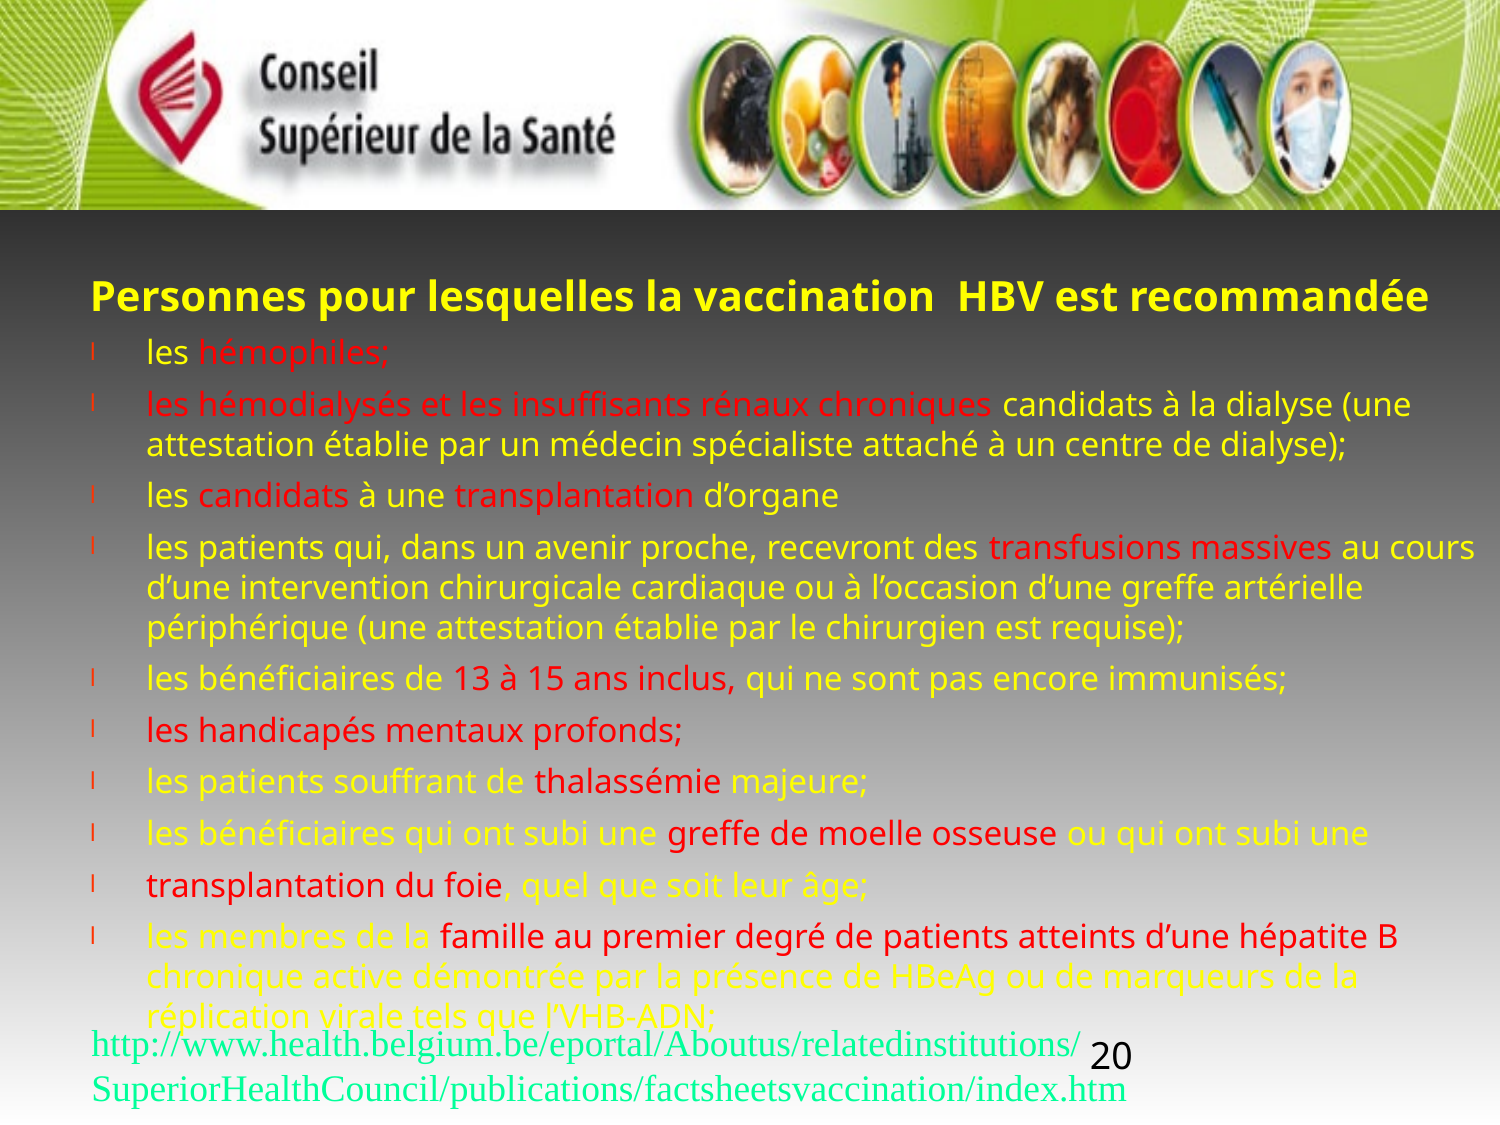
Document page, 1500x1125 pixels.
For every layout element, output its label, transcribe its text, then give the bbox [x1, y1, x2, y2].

picture [0, 0, 1500, 210]
list Personnes pour lesquelles la vaccination HBV est recommandée les hémophiles; les hémodialysés et les insuffisants rénaux chroniques candidats à la dialyse (une attestation établie par un médecin spécialiste attaché à un centre de dialyse); les candidats à une transplantation d’organe les patients qui, dans un avenir proche, recevront des transfusions massives au cours d’une intervention chirurgicale cardiaque ou à l’occasion d’une greffe artérielle périphérique (une attestation établie par le chirurgien est requise); les bénéficiaires de 13 à 15 ans inclus, qui ne sont pas encore immunisés; les handicapés mentaux profonds; les patients souffrant de thalassémie majeure; les bénéficiaires qui ont subi une greffe de moelle osseuse ou qui ont subi une transplantation du foie, quel que soit leur âge; les membres de la famille au premier degré de patients atteints d’une hépatite B chronique active démontrée par la présence de HBeAg ou de marqueurs de la réplication virale tels que l’VHB-ADN; [75, 262, 1500, 1088]
text_box http://www.health.belgium.be/eportal/Aboutus/relatedinstitutions/SuperiorHealthCouncil/publications/factsheetsvaccination/index.htm [76, 1011, 1459, 1117]
